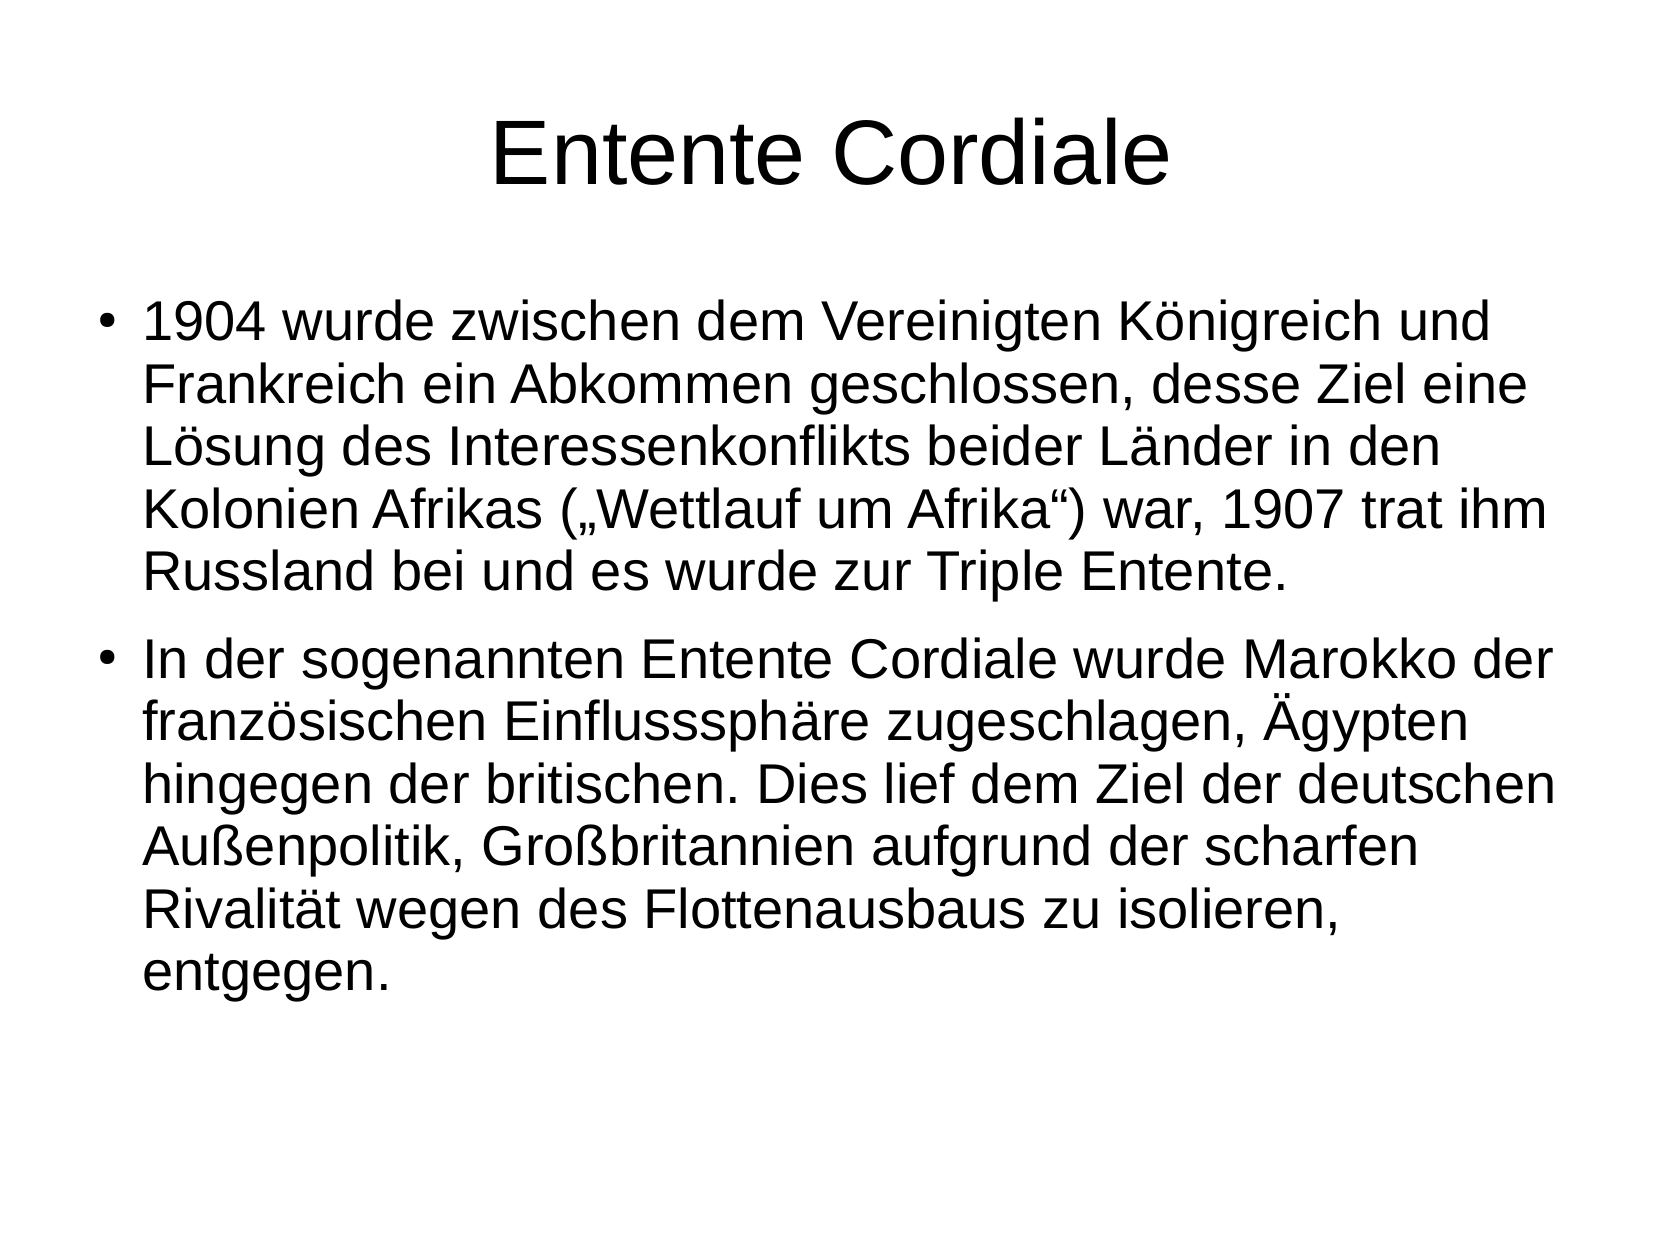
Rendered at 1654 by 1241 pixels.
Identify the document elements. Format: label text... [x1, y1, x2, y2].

list 1904 wurde zwischen dem Vereinigten Königreich und Frankreich ein Abkommen geschlossen, desse Ziel eine Lösung des Interessenkonflikts beider Länder in den Kolonien Afrikas („Wettlauf um Afrika“) war, 1907 trat ihm Russland bei und es wurde zur Triple Entente. In der sogenannten Entente Cordiale wurde Marokko der französischen Einflusssphäre zugeschlagen, Ägypten hingegen der britischen. Dies lief dem Ziel der deutschen Außenpolitik, Großbritannien aufgrund der scharfen Rivalität wegen des Flottenausbaus zu isolieren, entgegen. [82, 290, 1571, 1010]
title Entente Cordiale [82, 49, 1571, 257]
